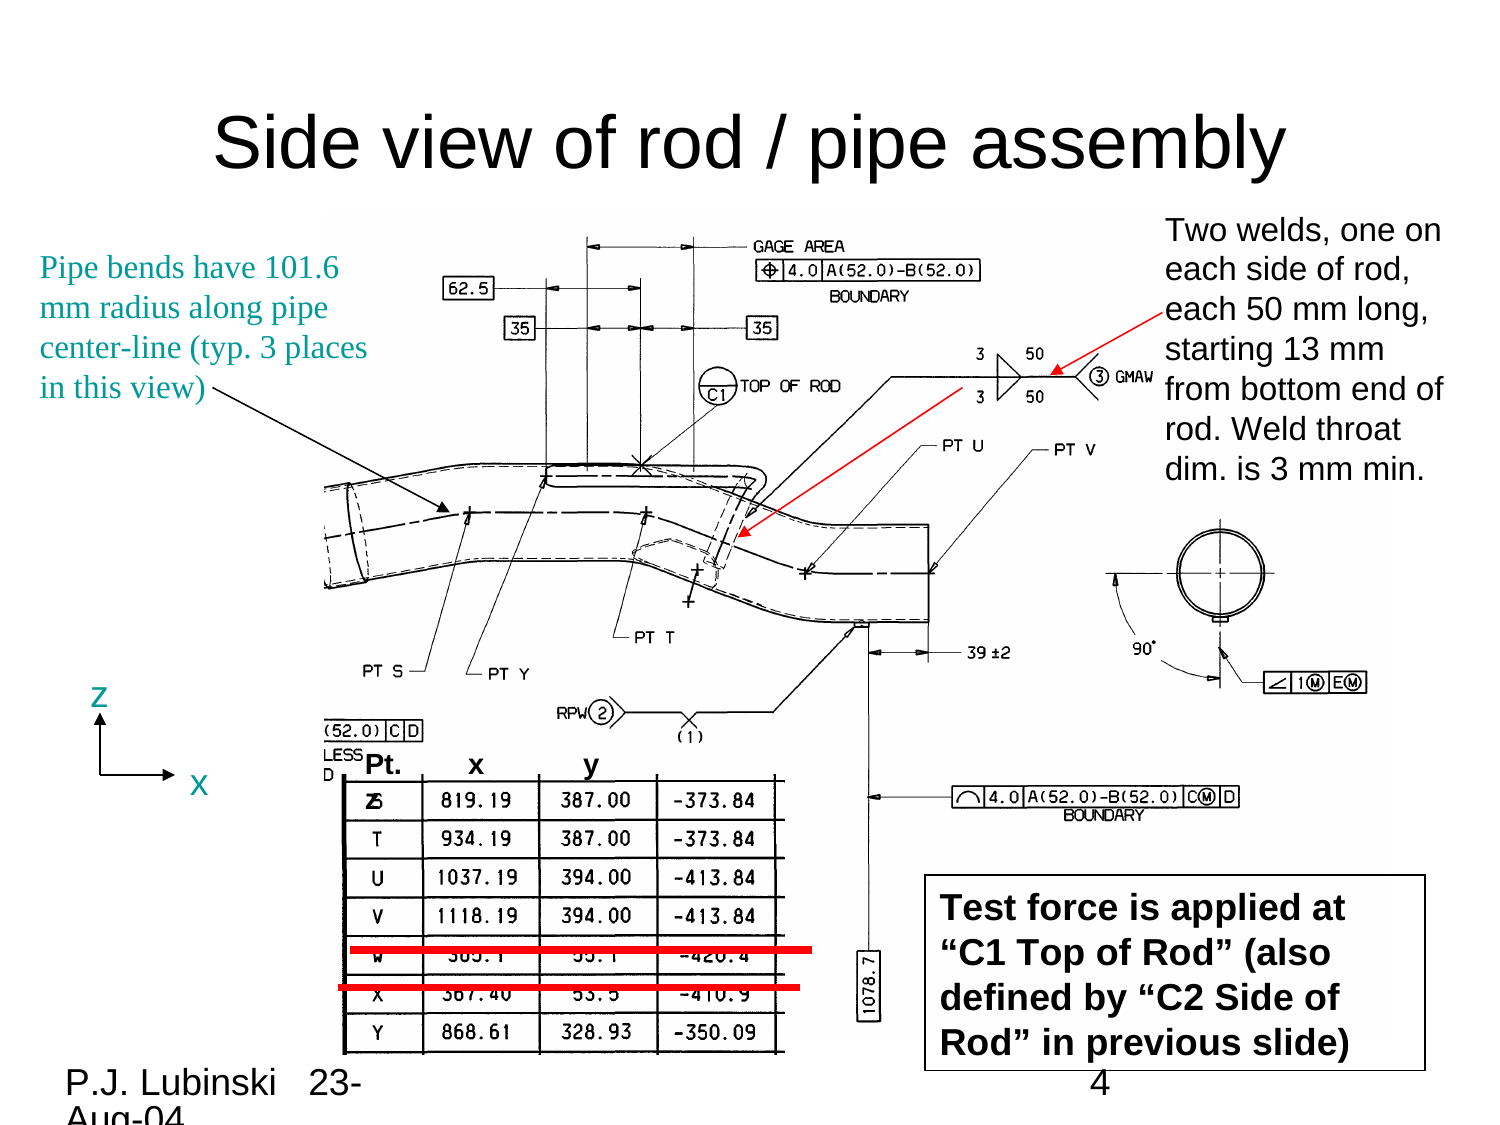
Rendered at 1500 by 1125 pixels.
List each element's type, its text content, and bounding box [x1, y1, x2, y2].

text_box Pipe bends have 101.6 mm radius along pipe center-line (typ. 3 places in this view) [24, 237, 388, 413]
text_box x [175, 749, 224, 811]
picture [324, 233, 1388, 1055]
title Side view of rod / pipe assembly [75, 45, 1426, 233]
text_box z [75, 662, 124, 723]
text_box Pt. x y z [350, 737, 726, 823]
text_box Test force is applied at “C1 Top of Rod” (also defined by “C2 Side of Rod” in previous slide) [924, 874, 1426, 1071]
text_box Two welds, one on each side of rod, each 50 mm long, starting 13 mm from bottom end of rod. Weld throat dim. is 3 mm min. [1149, 199, 1463, 495]
